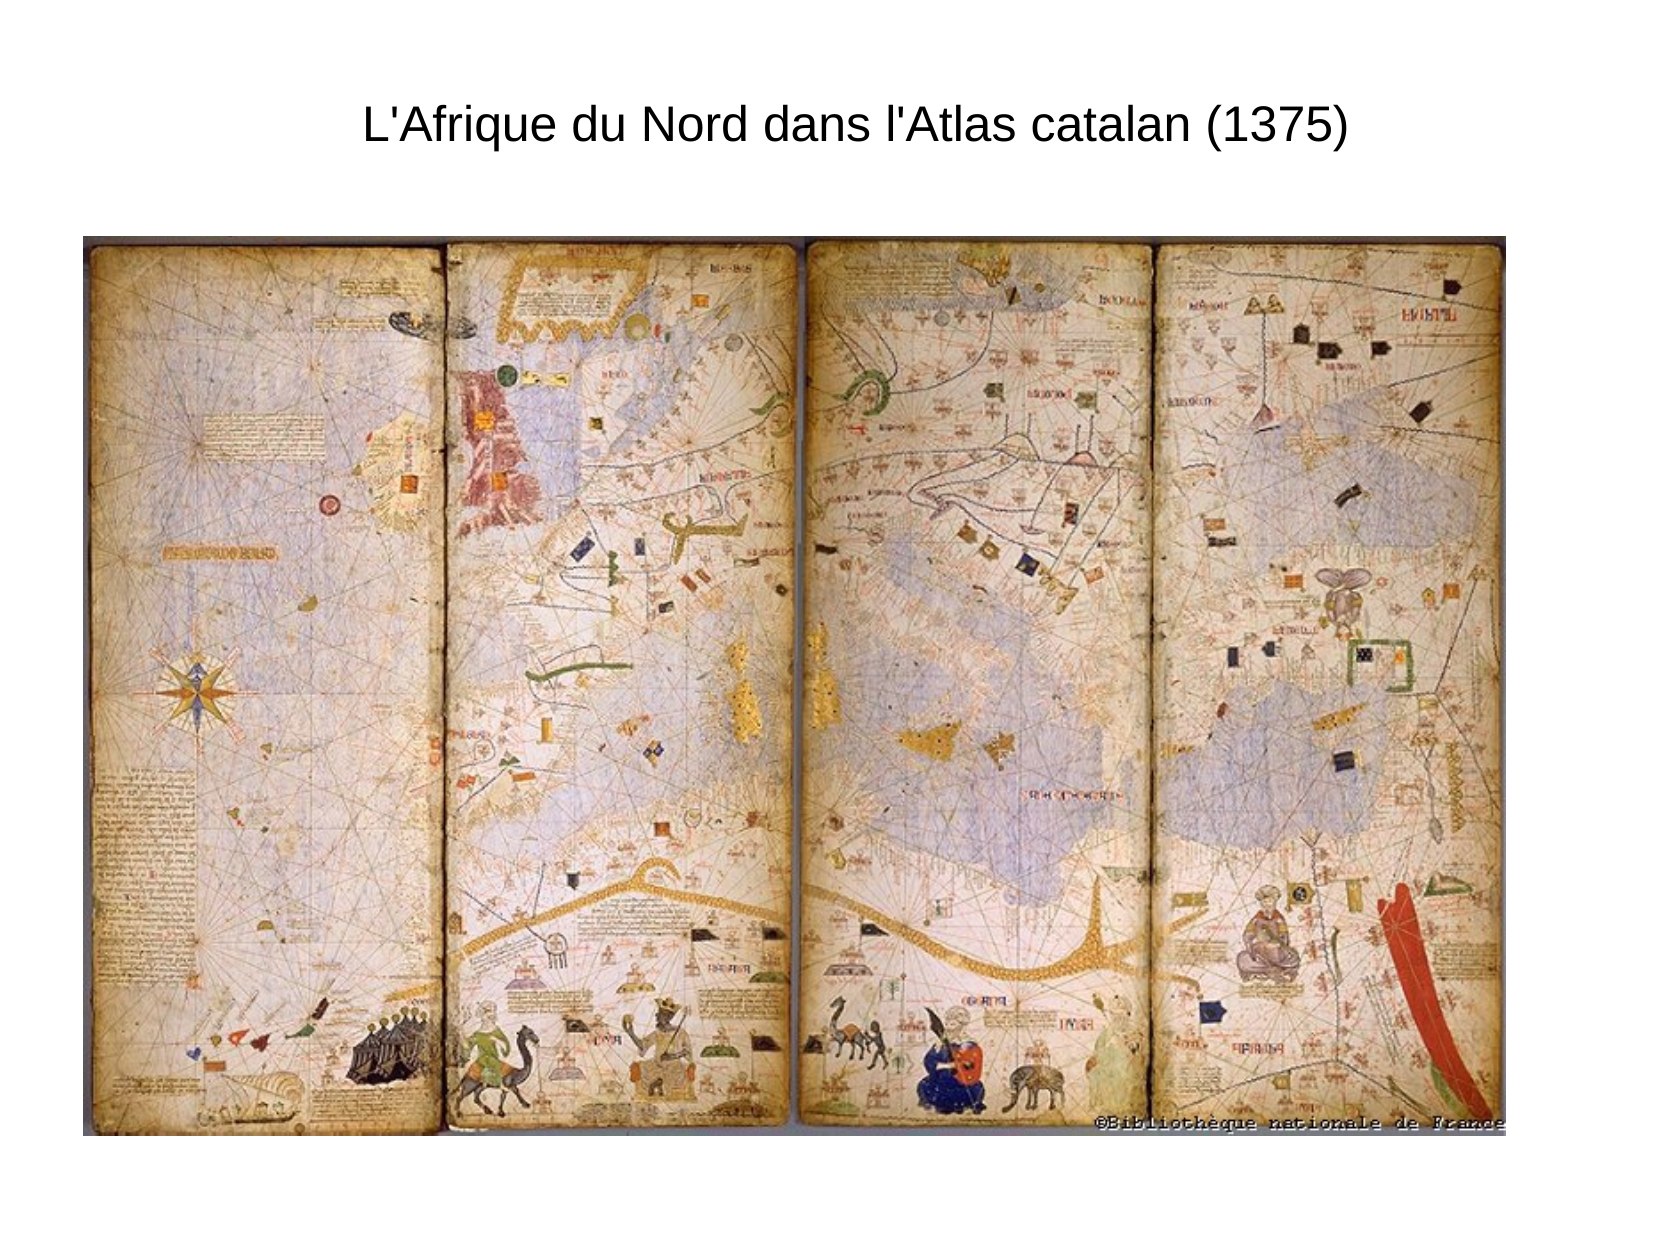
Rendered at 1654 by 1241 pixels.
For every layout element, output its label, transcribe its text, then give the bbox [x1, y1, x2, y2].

picture [83, 236, 1506, 1136]
text_box L'Afrique du Nord dans l'Atlas catalan (1375) [206, 88, 1506, 160]
